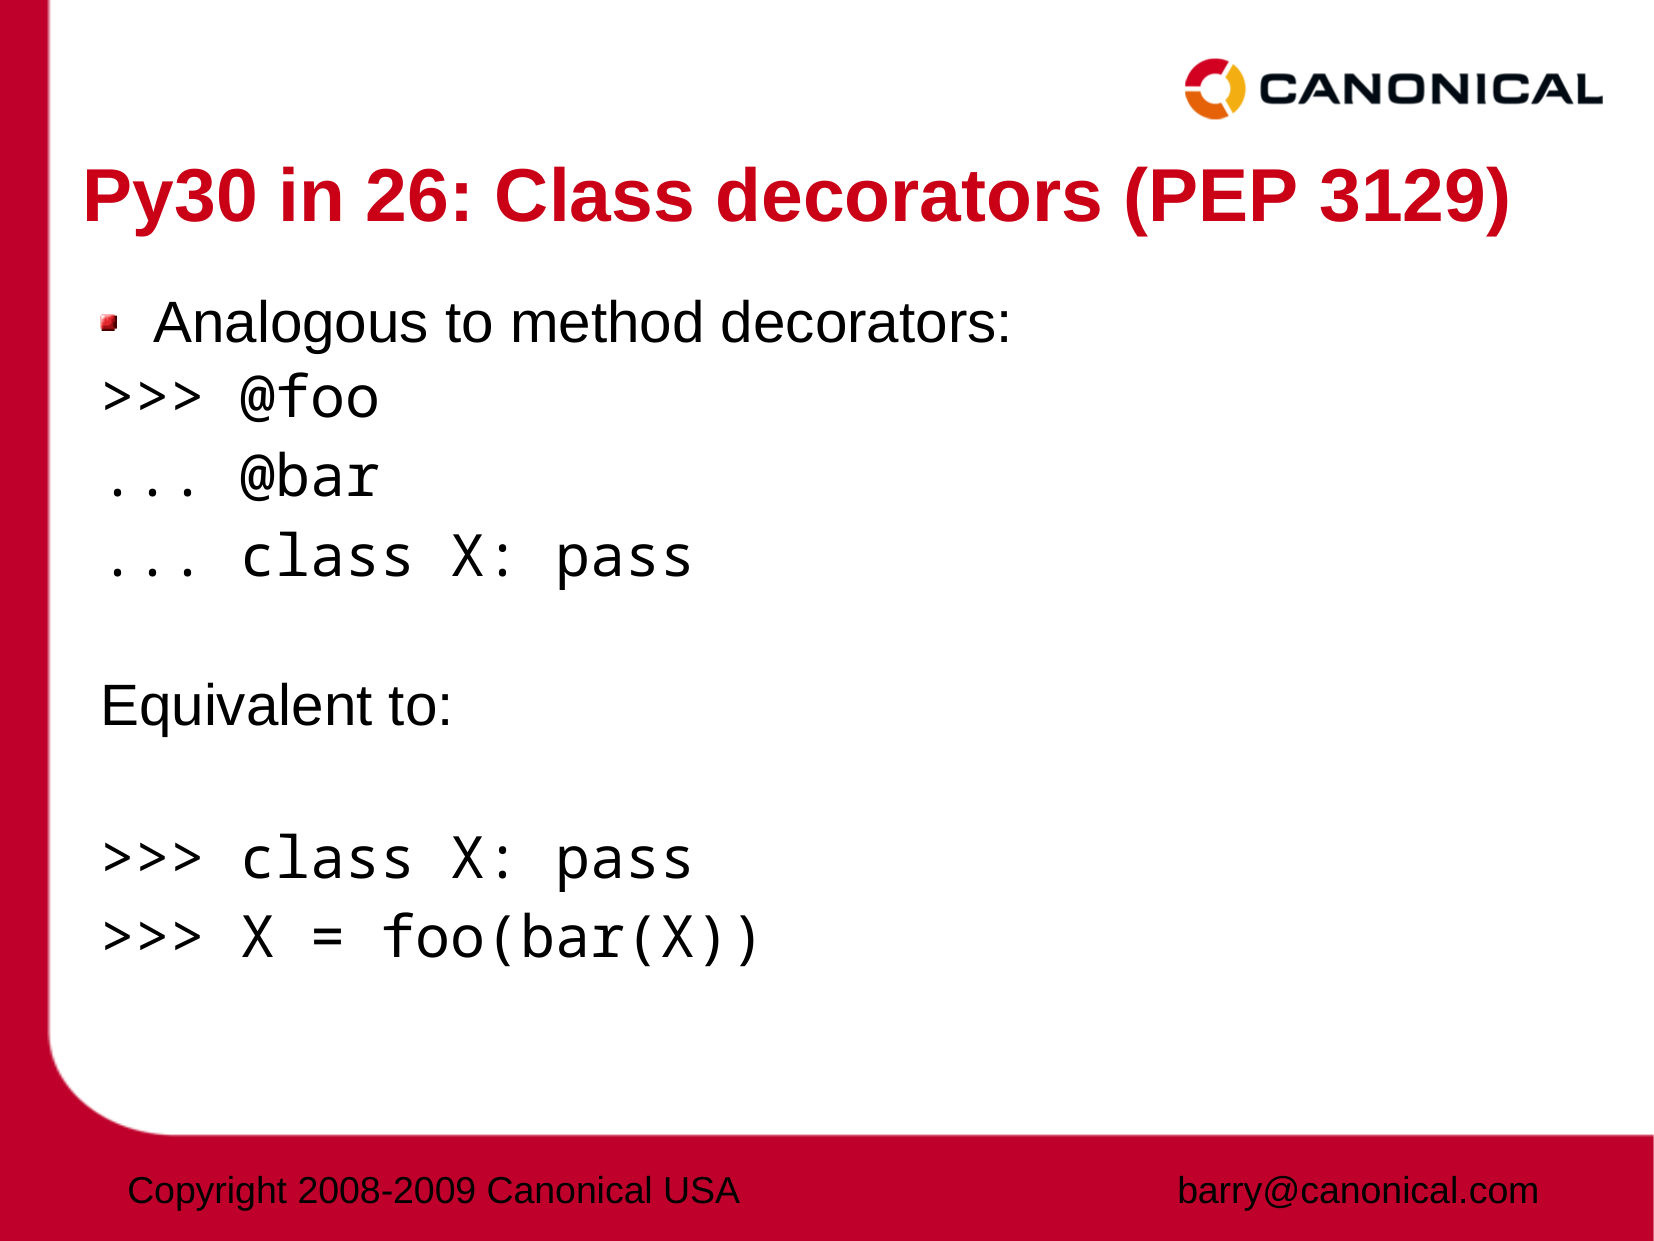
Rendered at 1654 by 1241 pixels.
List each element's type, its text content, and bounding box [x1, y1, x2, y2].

list Analogous to method decorators: >>> @foo ... @bar ... class X: pass Equivalent to: >>> class X: pass >>> X = foo(bar(X)) [82, 290, 1571, 1094]
title Py30 in 26: Class decorators (PEP 3129) [82, 104, 1571, 287]
picture [0, 0, 1654, 1241]
